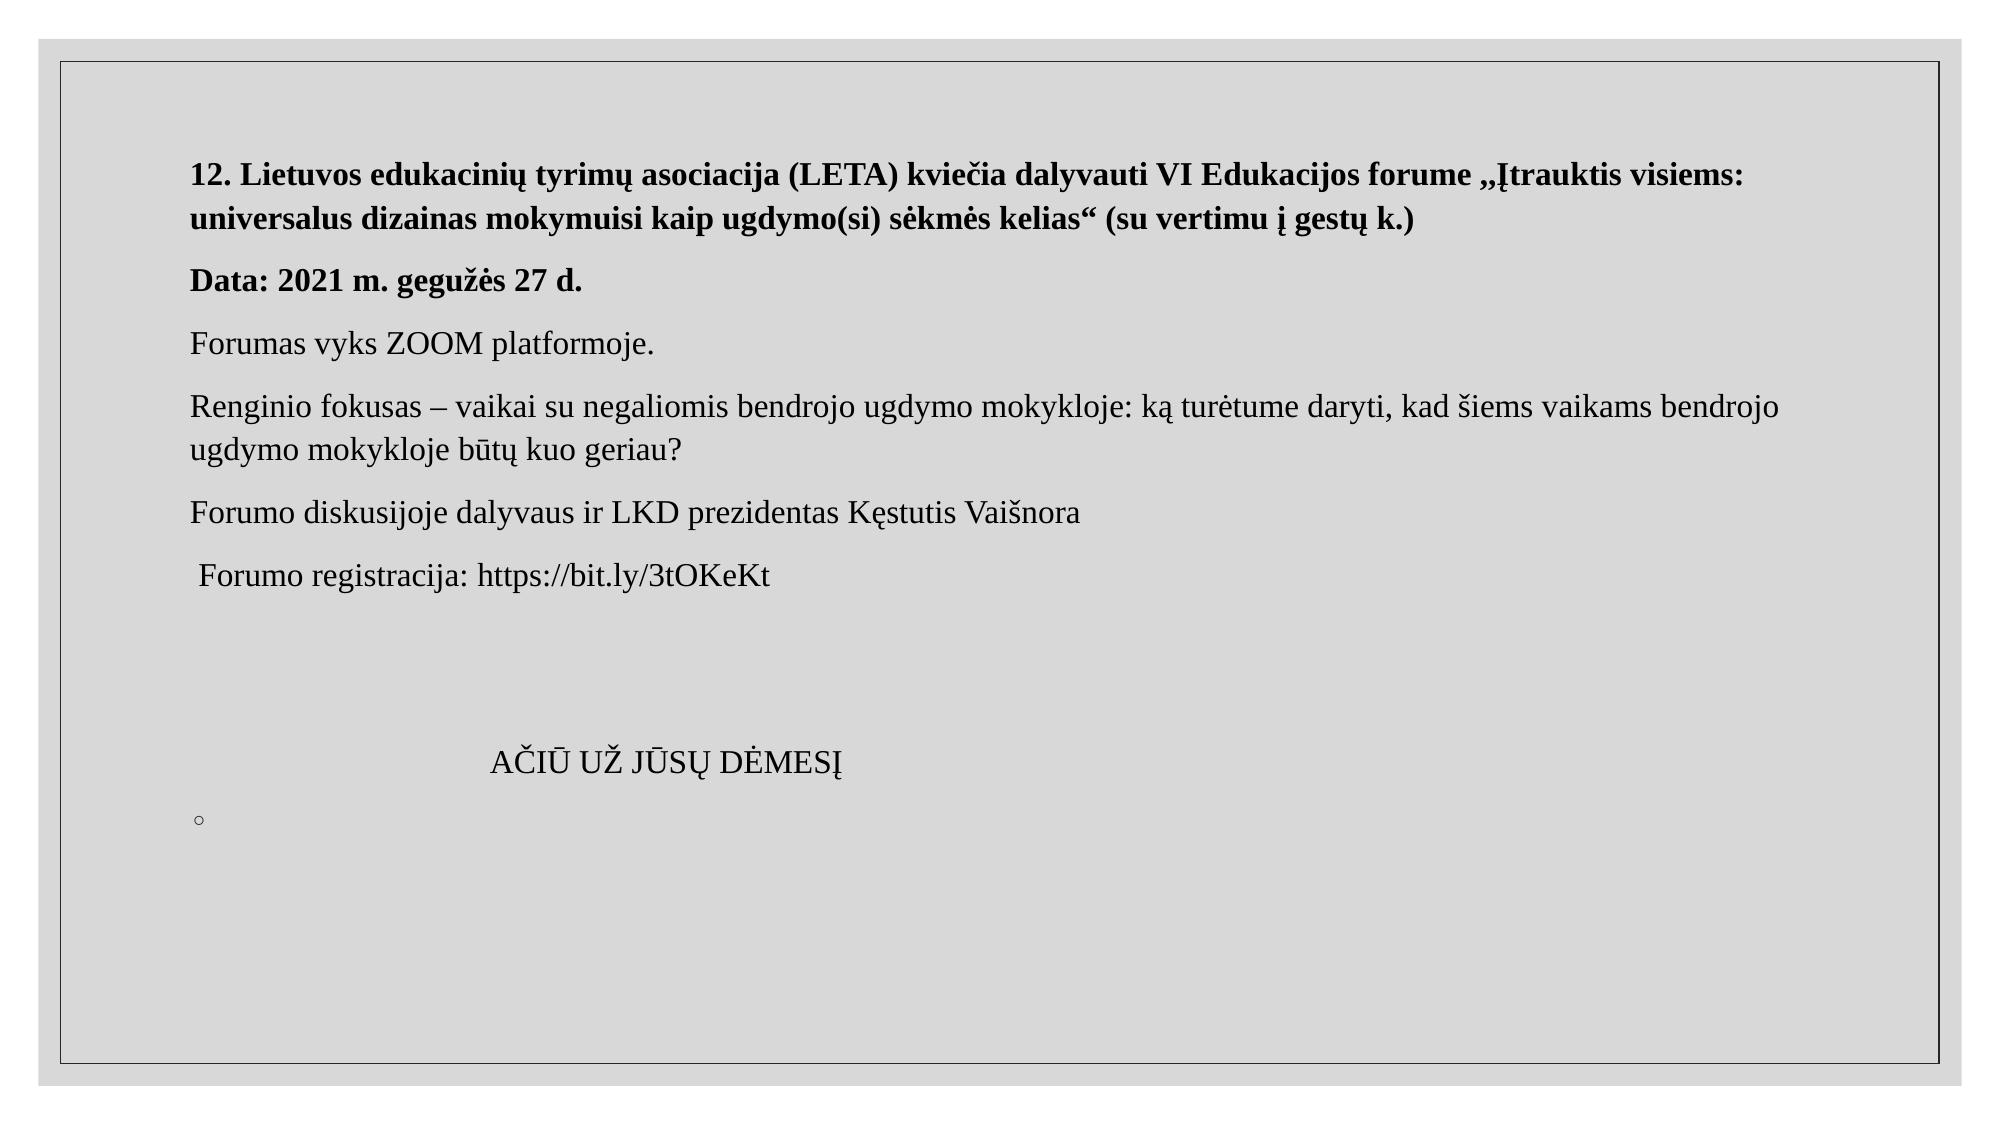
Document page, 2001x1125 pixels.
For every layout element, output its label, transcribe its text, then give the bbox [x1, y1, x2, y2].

list 12. Lietuvos edukacinių tyrimų asociacija (LETA) kviečia dalyvauti VI Edukacijos forume ,,Įtrauktis visiems: universalus dizainas mokymuisi kaip ugdymo(si) sėkmės kelias“ (su vertimu į gestų k.) Data: 2021 m. gegužės 27 d. Forumas vyks ZOOM platformoje. Renginio fokusas – vaikai su negaliomis bendrojo ugdymo mokykloje: ką turėtume daryti, kad šiems vaikams bendrojo ugdymo mokykloje būtų kuo geriau? Forumo diskusijoje dalyvaus ir LKD prezidentas Kęstutis Vaišnora Forumo registracija: https://bit.ly/3tOKeKt AČIŪ UŽ JŪSŲ DĖMESĮ [174, 140, 1825, 977]
